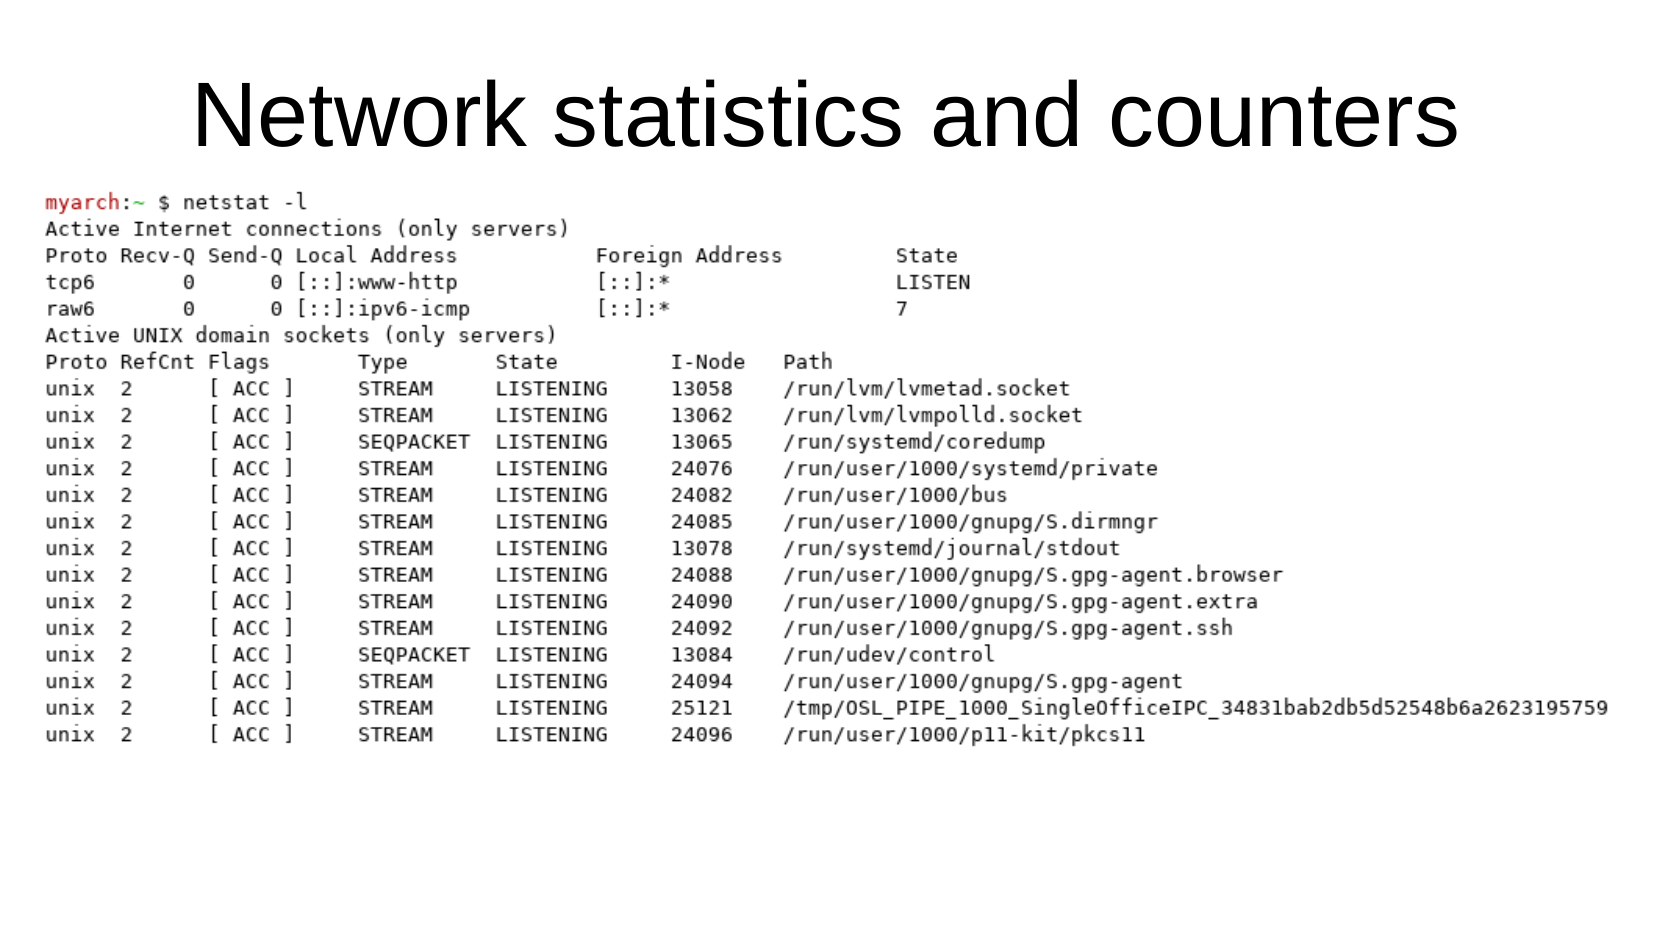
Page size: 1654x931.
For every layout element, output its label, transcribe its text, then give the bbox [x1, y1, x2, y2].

title Network statistics and counters [82, 37, 1571, 186]
picture [44, 186, 1623, 751]
